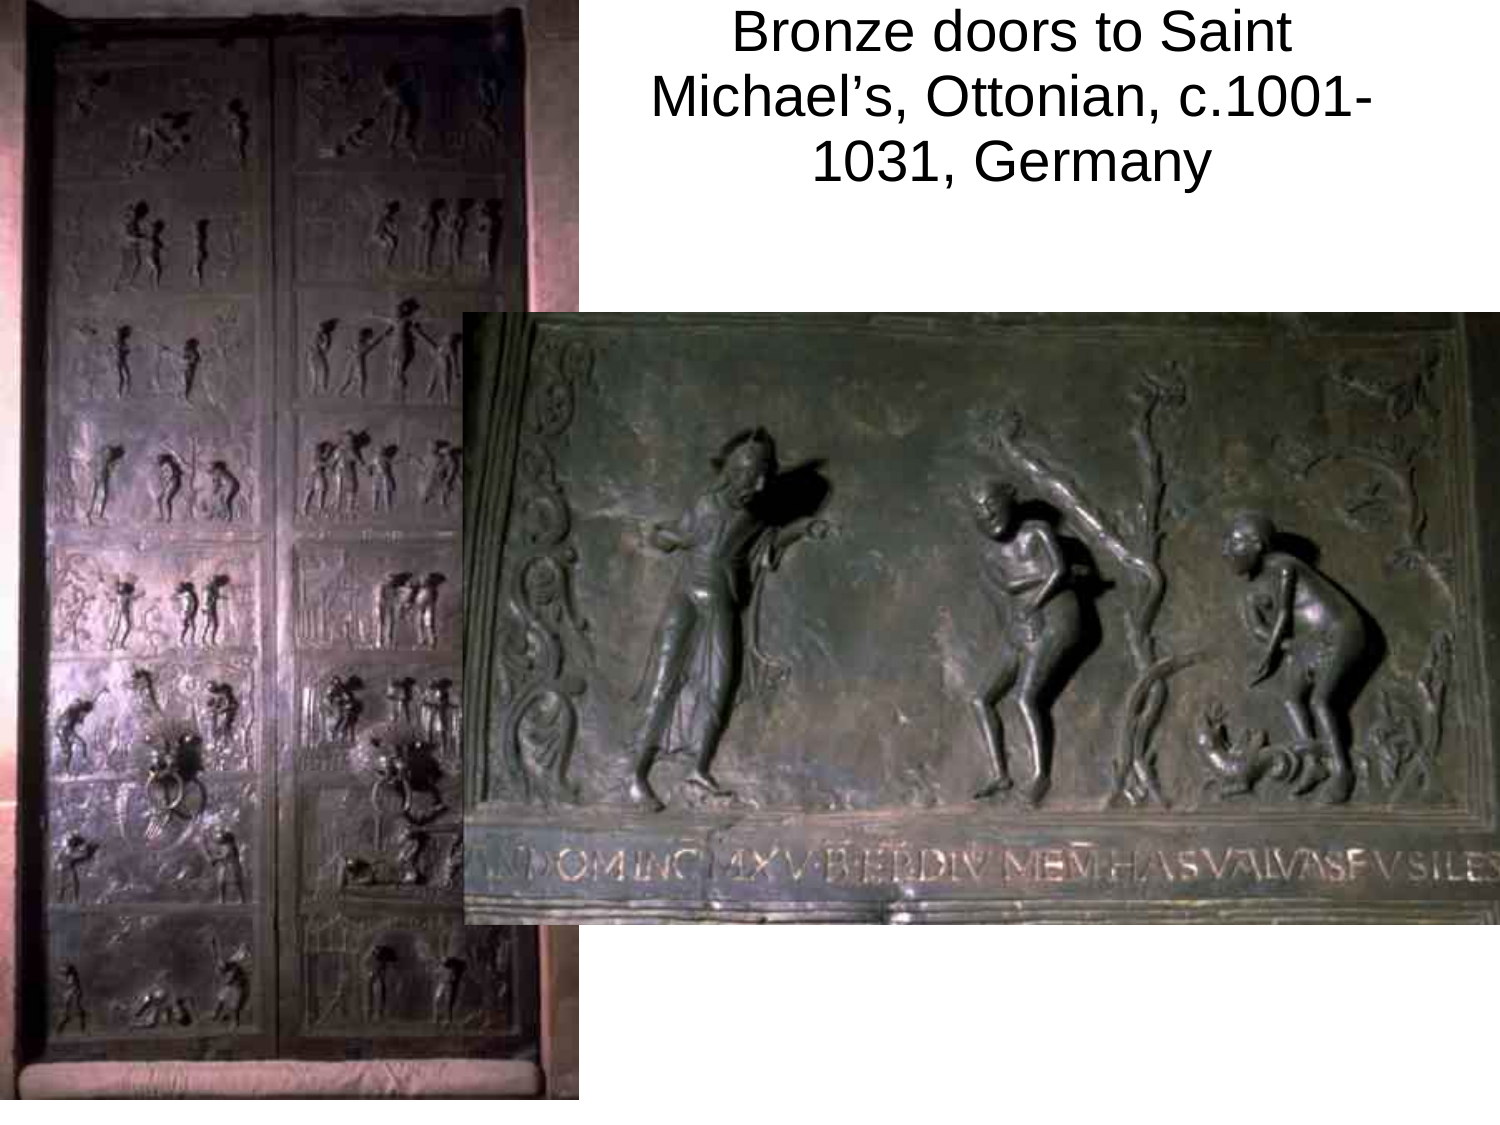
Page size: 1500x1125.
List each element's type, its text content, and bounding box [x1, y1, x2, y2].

title Bronze doors to Saint Michael’s, Ottonian, c.1001-1031, Germany [587, 0, 1438, 209]
picture [0, 0, 1500, 1101]
